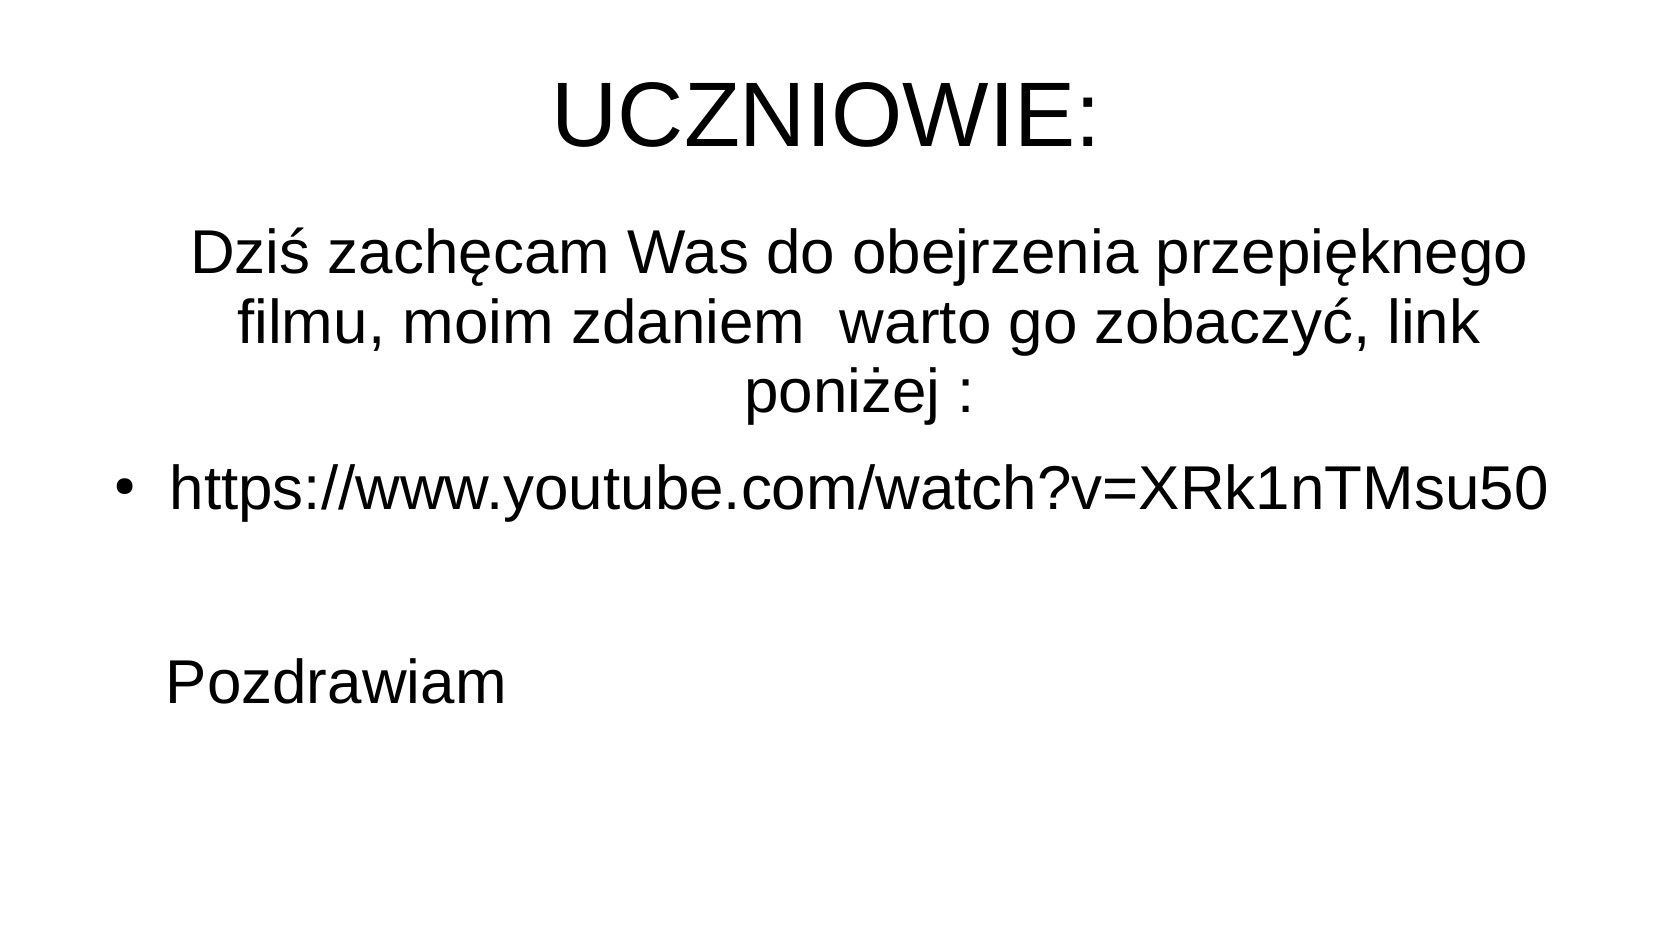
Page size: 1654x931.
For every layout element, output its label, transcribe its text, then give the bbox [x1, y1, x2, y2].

list Dziś zachęcam Was do obejrzenia przepięknego filmu, moim zdaniem warto go zobaczyć, link poniżej : https://www.youtube.com/watch?v=XRk1nTMsu50 Pozdrawiam [82, 217, 1571, 758]
title UCZNIOWIE: [82, 37, 1571, 193]
